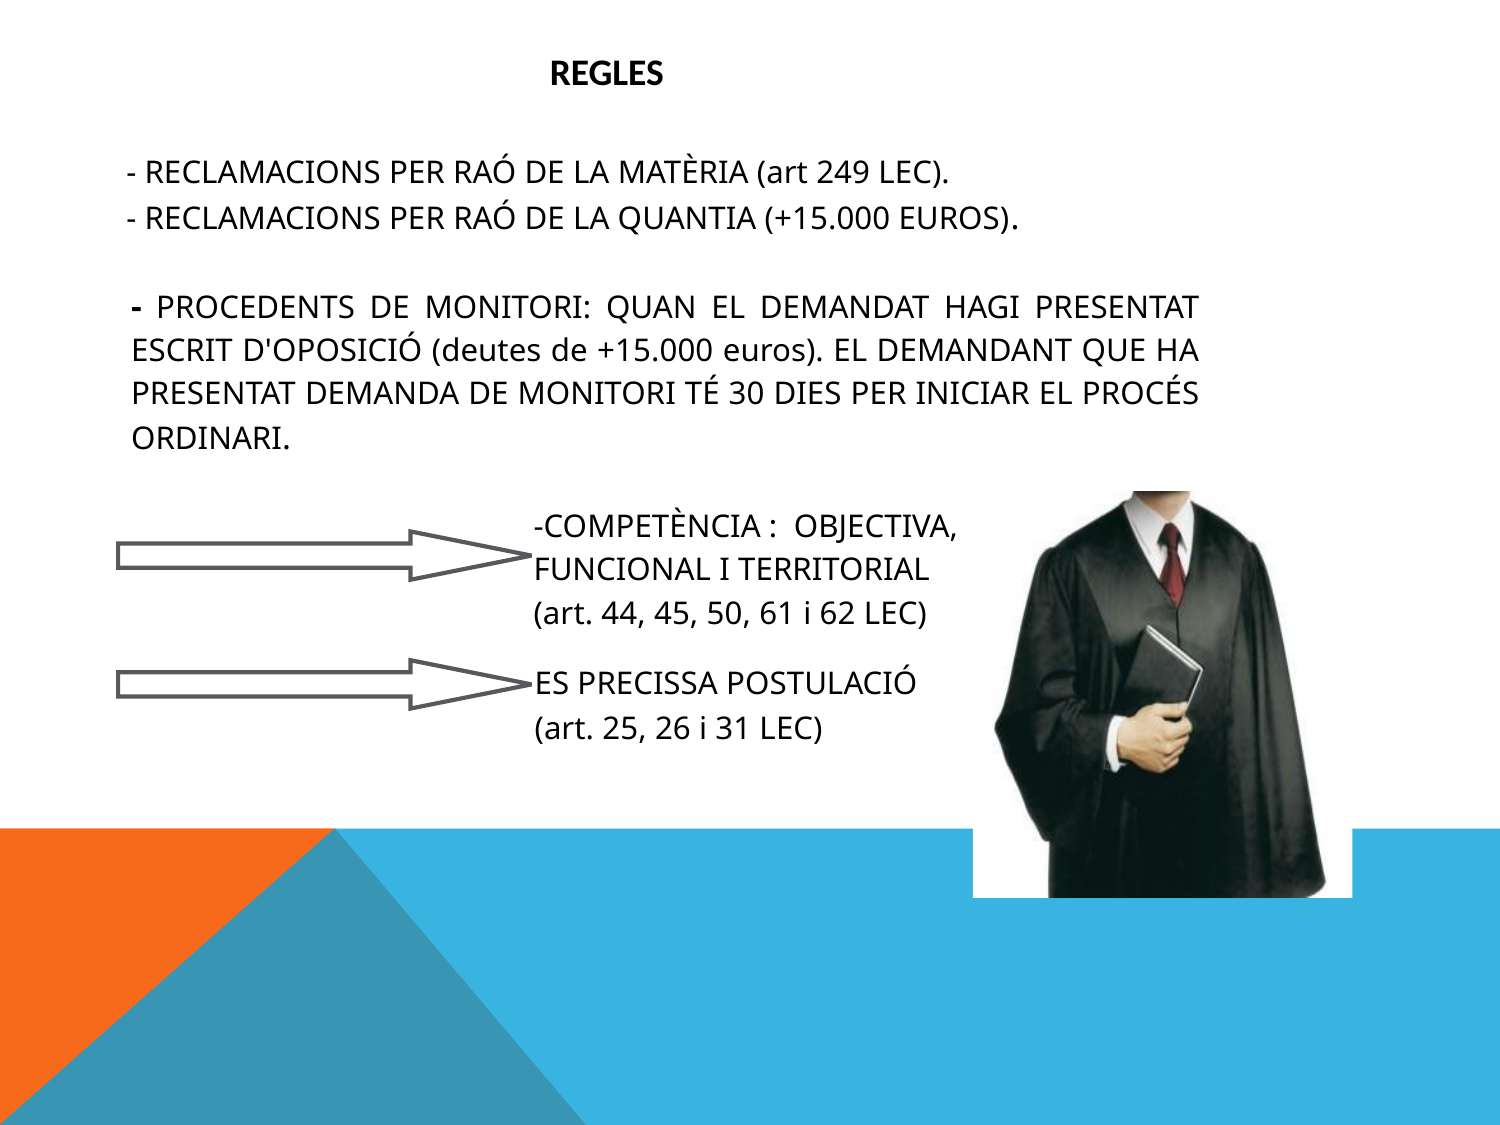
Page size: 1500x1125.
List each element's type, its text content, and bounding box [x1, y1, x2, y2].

text_box -COMPETÈNCIA : OBJECTIVA, FUNCIONAL I TERRITORIAL (art. 44, 45, 50, 61 i 62 LEC) [531, 501, 1004, 635]
title REGLES [501, 46, 711, 147]
text_box [972, 491, 1353, 898]
text_box - RECLAMACIONS PER RAÓ DE LA MATÈRIA (art 249 LEC). - RECLAMACIONS PER RAÓ DE LA QUANTIA (+15.000 EUROS). [118, 147, 1412, 240]
text_box - PROCEDENTS DE MONITORI: QUAN EL DEMANDAT HAGI PRESENTAT ESCRIT D'OPOSICIÓ (deutes de +15.000 euros). EL DEMANDANT QUE HA PRESENTAT DEMANDA DE MONITORI TÉ 30 DIES PER INICIAR EL PROCÉS ORDINARI. [130, 281, 1211, 460]
text_box ES PRECISSA POSTULACIÓ (art. 25, 26 i 31 LEC) [532, 659, 975, 749]
